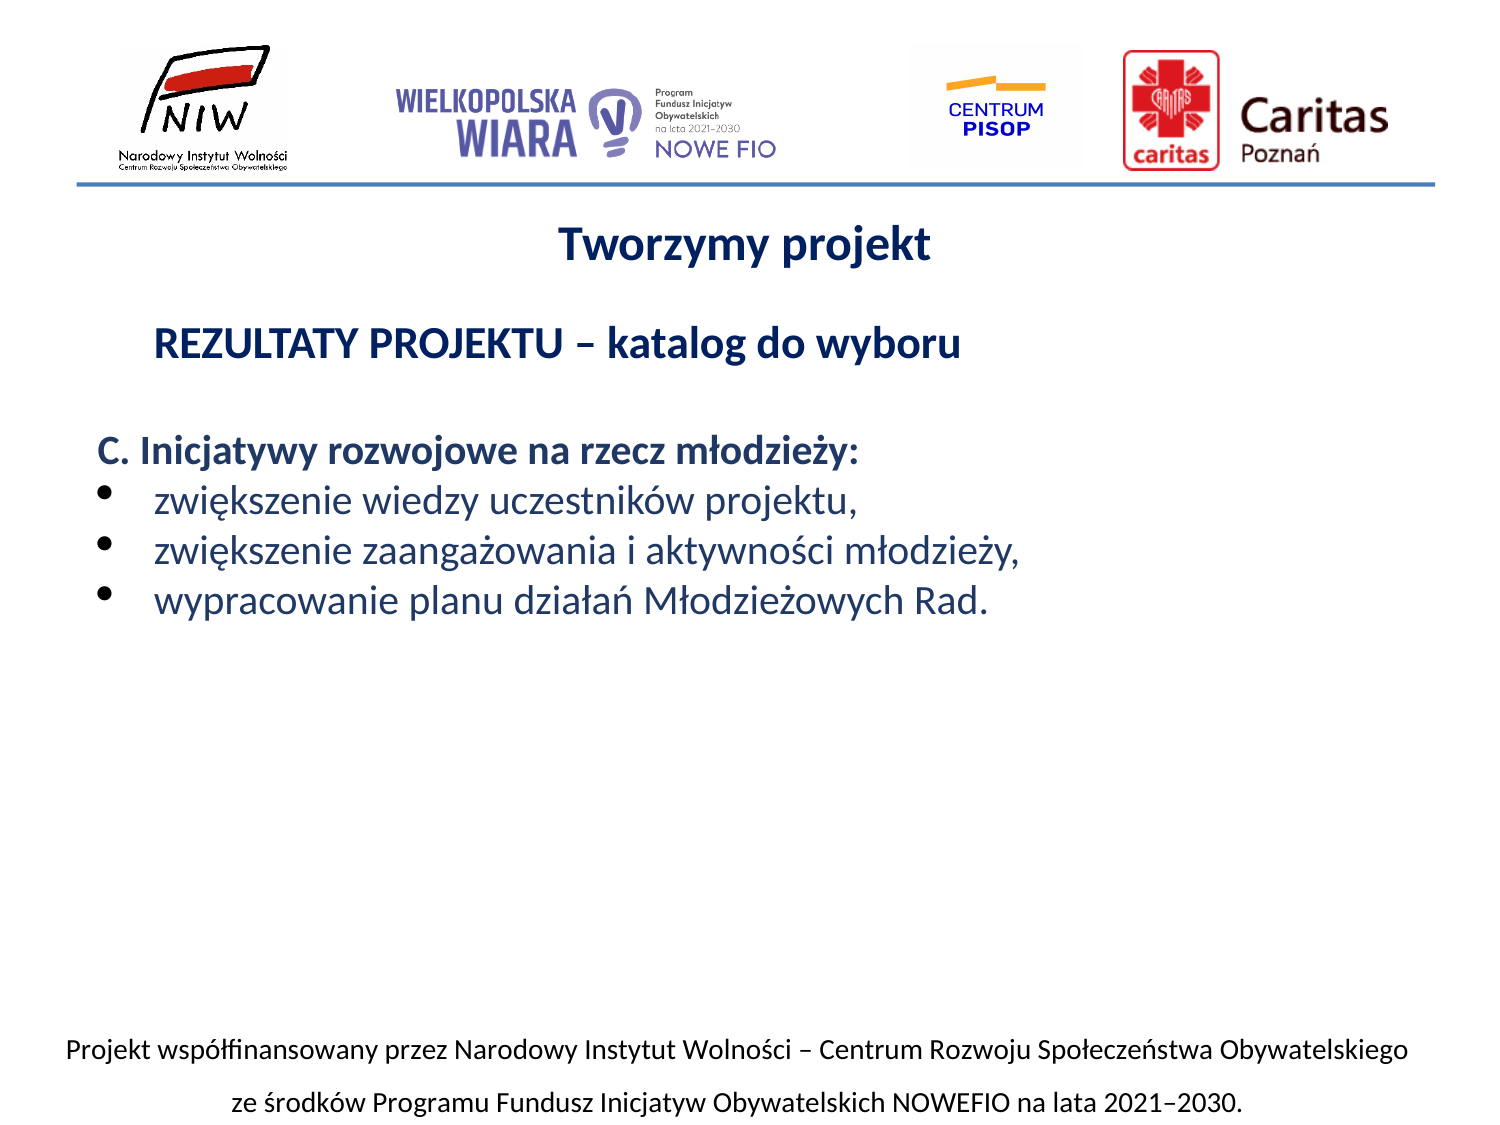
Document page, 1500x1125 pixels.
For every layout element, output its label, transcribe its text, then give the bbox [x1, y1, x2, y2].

list REZULTATY PROJEKTU – katalog do wyboru C. Inicjatywy rozwojowe na rzecz młodzieży: zwiększenie wiedzy uczestników projektu, zwiększenie zaangażowania i aktywności młodzieży, wypracowanie planu działań Młodzieżowych Rad. [97, 313, 1368, 985]
title Tworzymy projekt [70, 203, 1421, 298]
